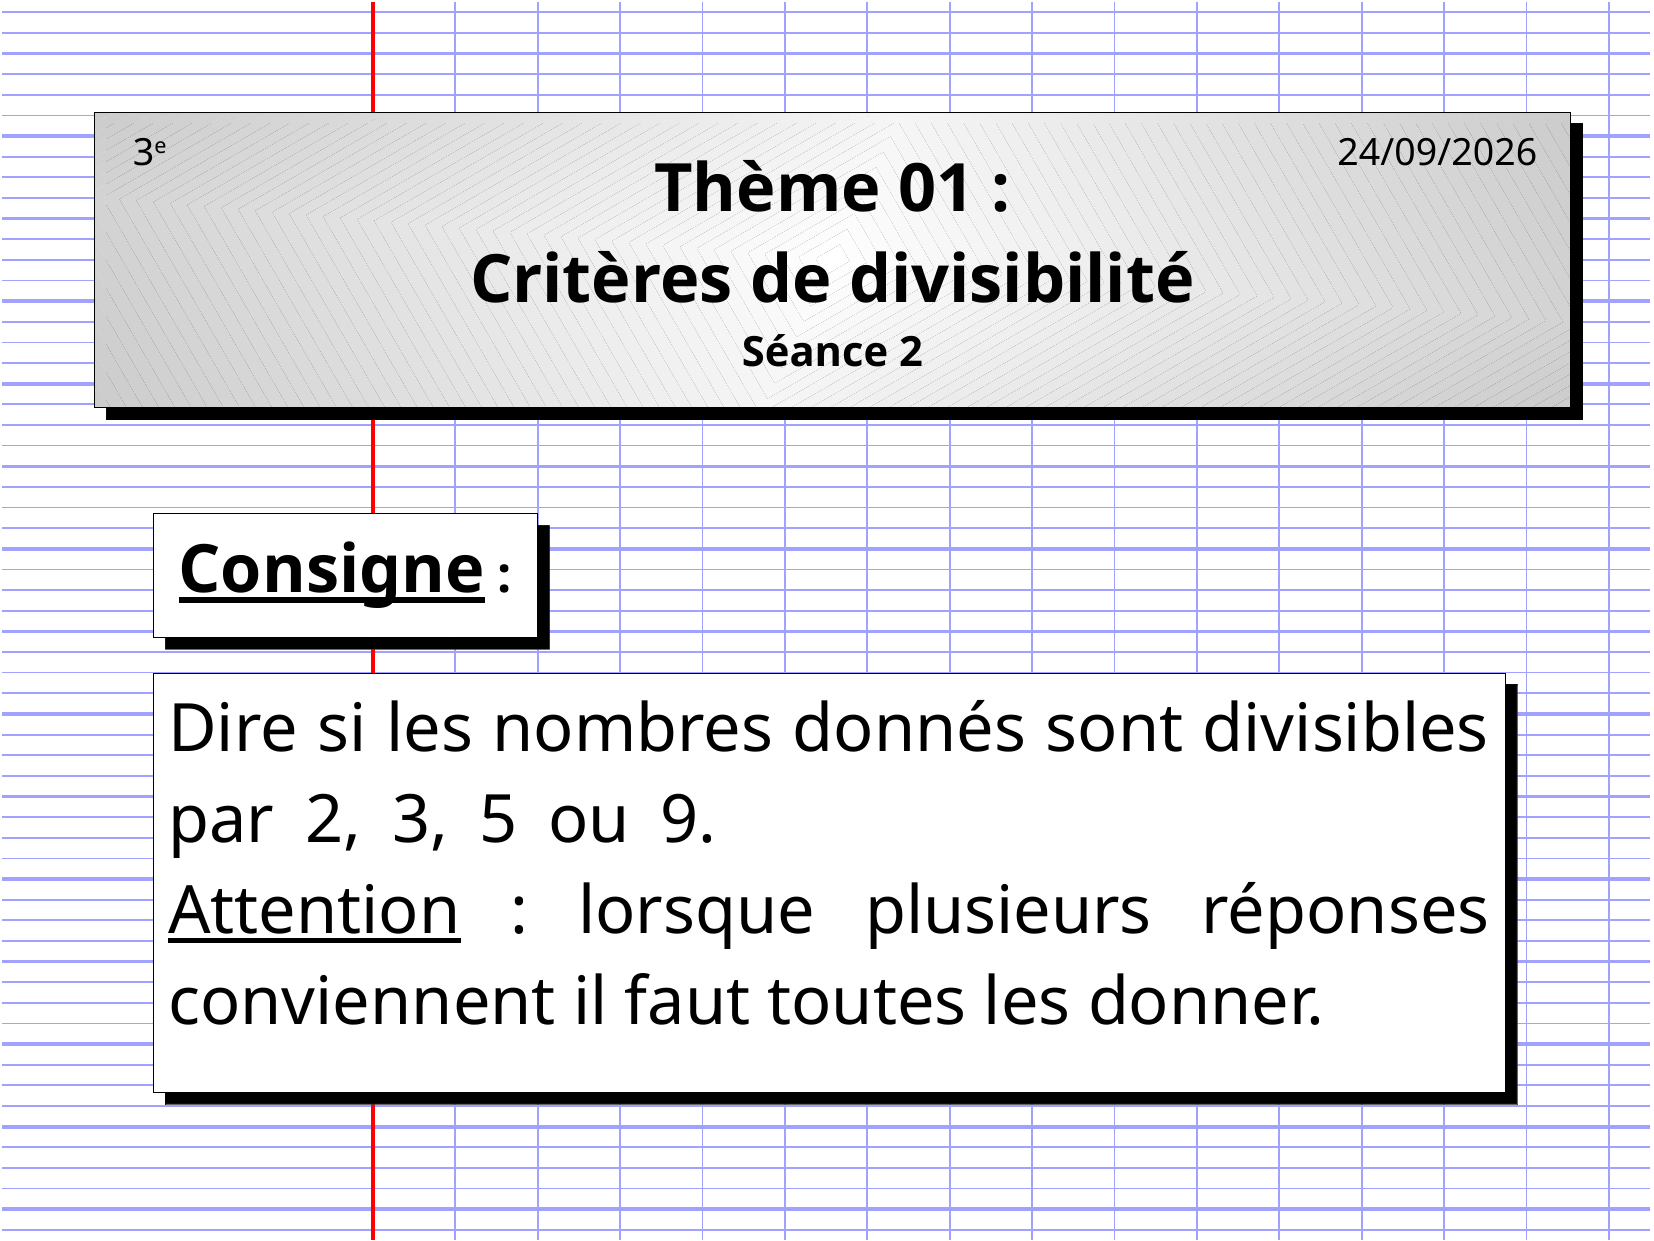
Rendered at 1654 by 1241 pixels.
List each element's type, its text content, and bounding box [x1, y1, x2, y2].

text_box Dire si les nombres donnés sont divisibles par 2, 3, 5 ou 9. Attention : lorsque plusieurs réponses conviennent il faut toutes les donner. [153, 673, 1506, 1093]
text_box 3e [118, 118, 207, 186]
text_box 09/09/2012 [1322, 118, 1560, 186]
text_box Thème 01 : Critères de divisibilité Séance 2 [94, 112, 1571, 408]
text_box Consigne : [153, 513, 538, 638]
picture [0, 0, 1654, 1241]
